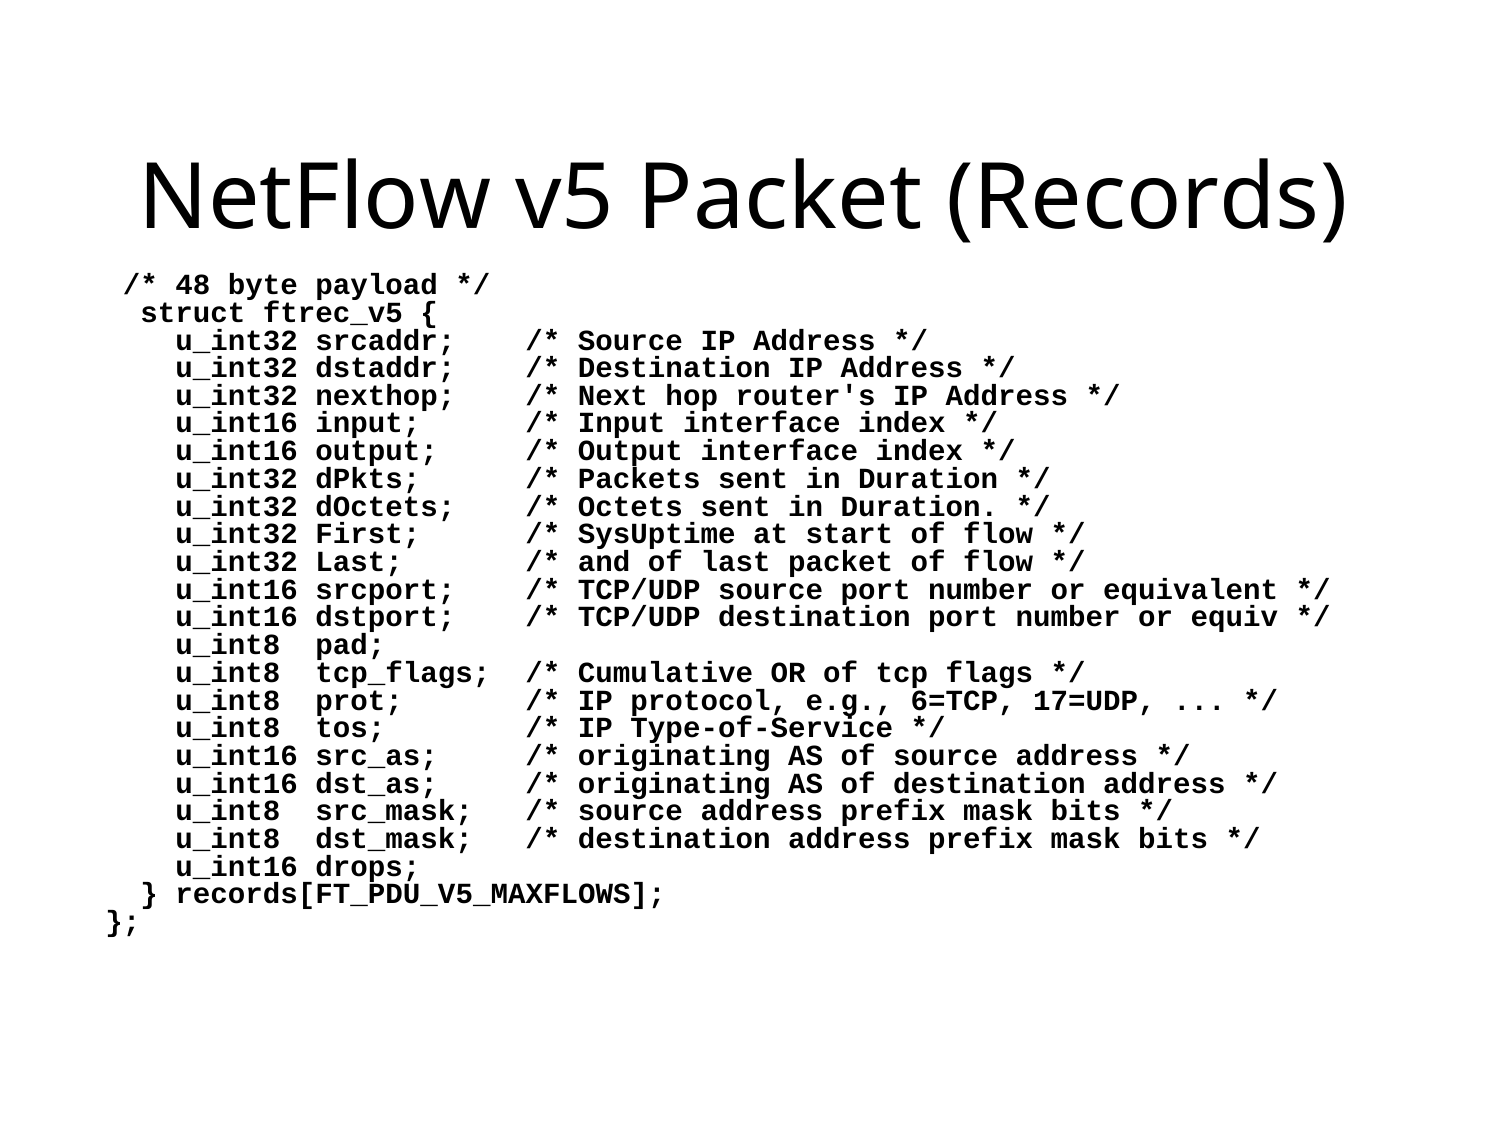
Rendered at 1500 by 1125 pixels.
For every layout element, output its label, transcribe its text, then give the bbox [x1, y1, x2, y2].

text_box /* 48 byte payload */ struct ftrec_v5 { u_int32 srcaddr; /* Source IP Address */ u_int32 dstaddr; /* Destination IP Address */ u_int32 nexthop; /* Next hop router's IP Address */ u_int16 input; /* Input interface index */ u_int16 output; /* Output interface index */ u_int32 dPkts; /* Packets sent in Duration */ u_int32 dOctets; /* Octets sent in Duration. */ u_int32 First; /* SysUptime at start of flow */ u_int32 Last; /* and of last packet of flow */ u_int16 srcport; /* TCP/UDP source port number or equivalent */ u_int16 dstport; /* TCP/UDP destination port number or equiv */ u_int8 pad; u_int8 tcp_flags; /* Cumulative OR of tcp flags */ u_int8 prot; /* IP protocol, e.g., 6=TCP, 17=UDP, ... */ u_int8 tos; /* IP Type-of-Service */ u_int16 src_as; /* originating AS of source address */ u_int16 dst_as; /* originating AS of destination address */ u_int8 src_mask; /* source address prefix mask bits */ u_int8 dst_mask; /* destination address prefix mask bits */ u_int16 drops; } records[FT_PDU_V5_MAXFLOWS]; }; [99, 272, 1388, 1042]
title NetFlow v5 Packet (Records)‏ [112, 62, 1388, 272]
